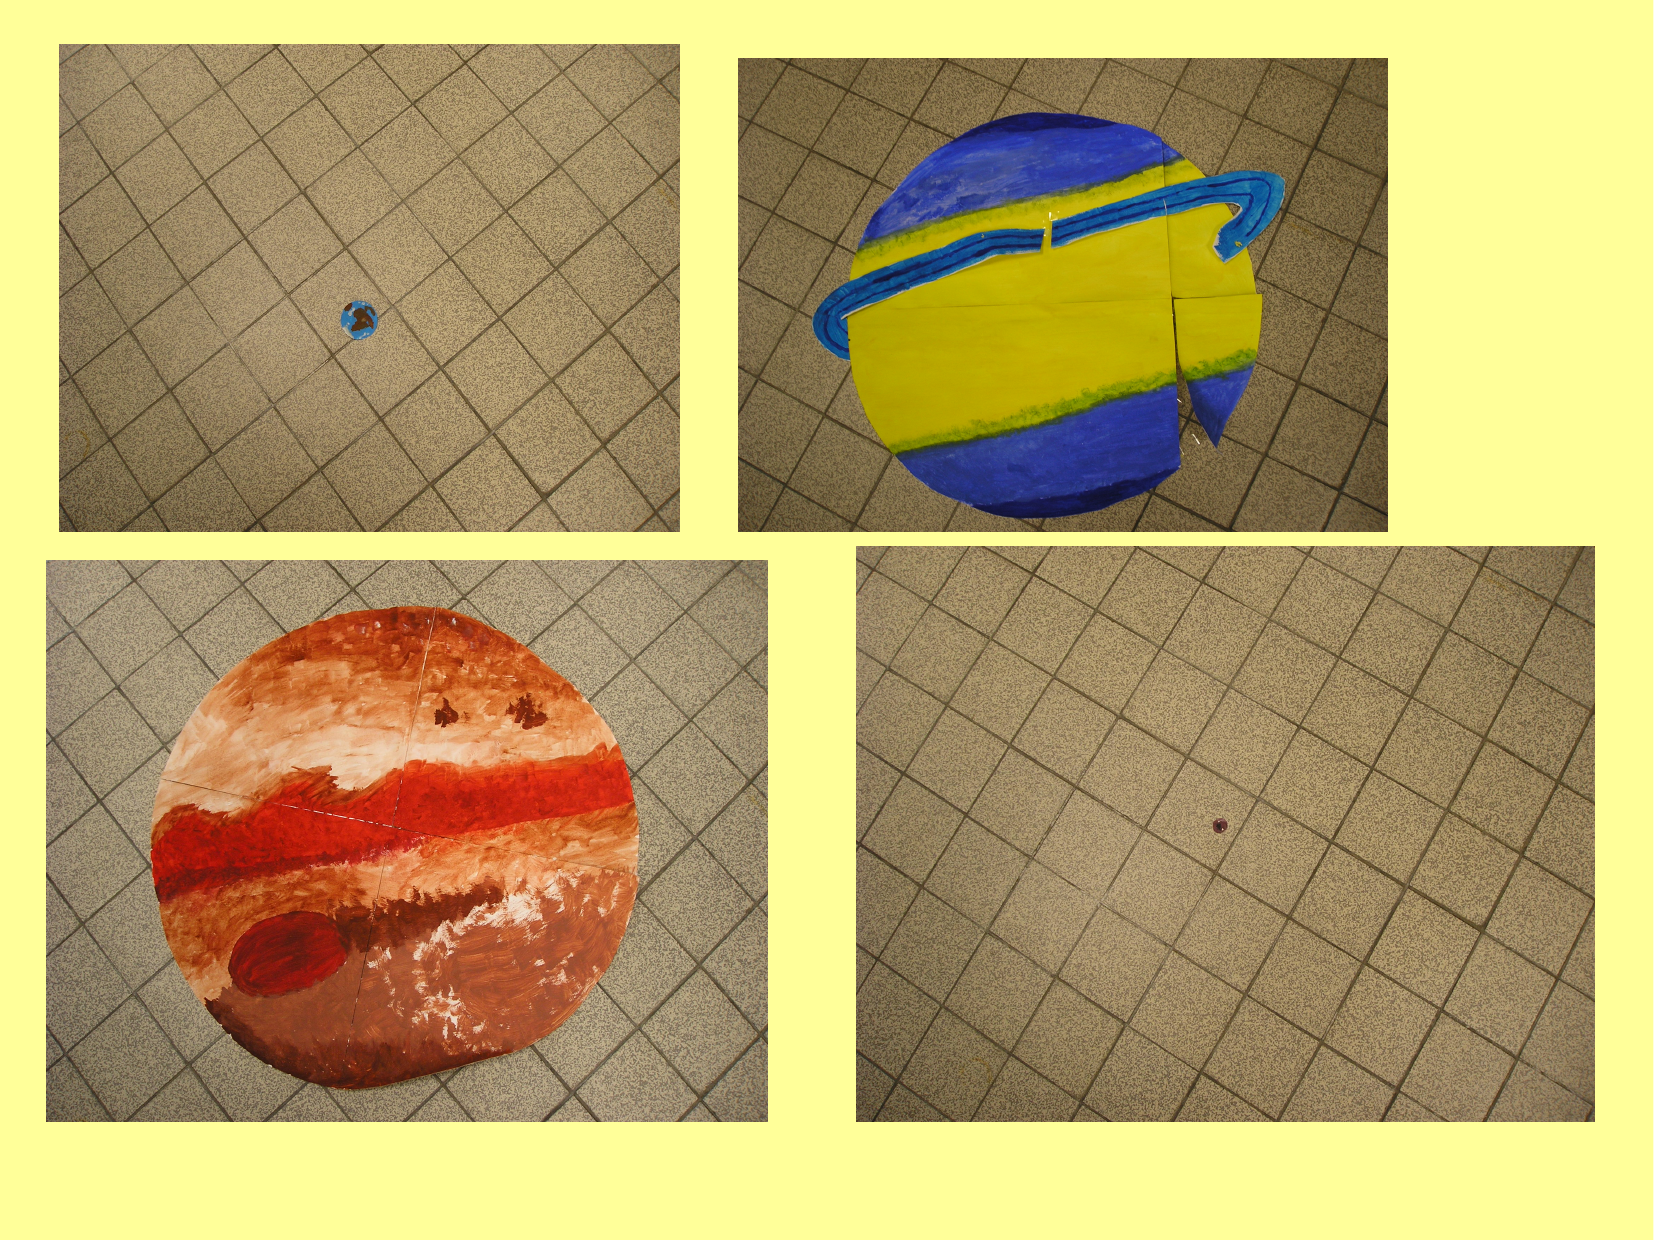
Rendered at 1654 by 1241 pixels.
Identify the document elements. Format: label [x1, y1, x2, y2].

picture [59, 44, 680, 532]
picture [856, 546, 1595, 1123]
picture [46, 560, 768, 1123]
picture [738, 58, 1388, 532]
